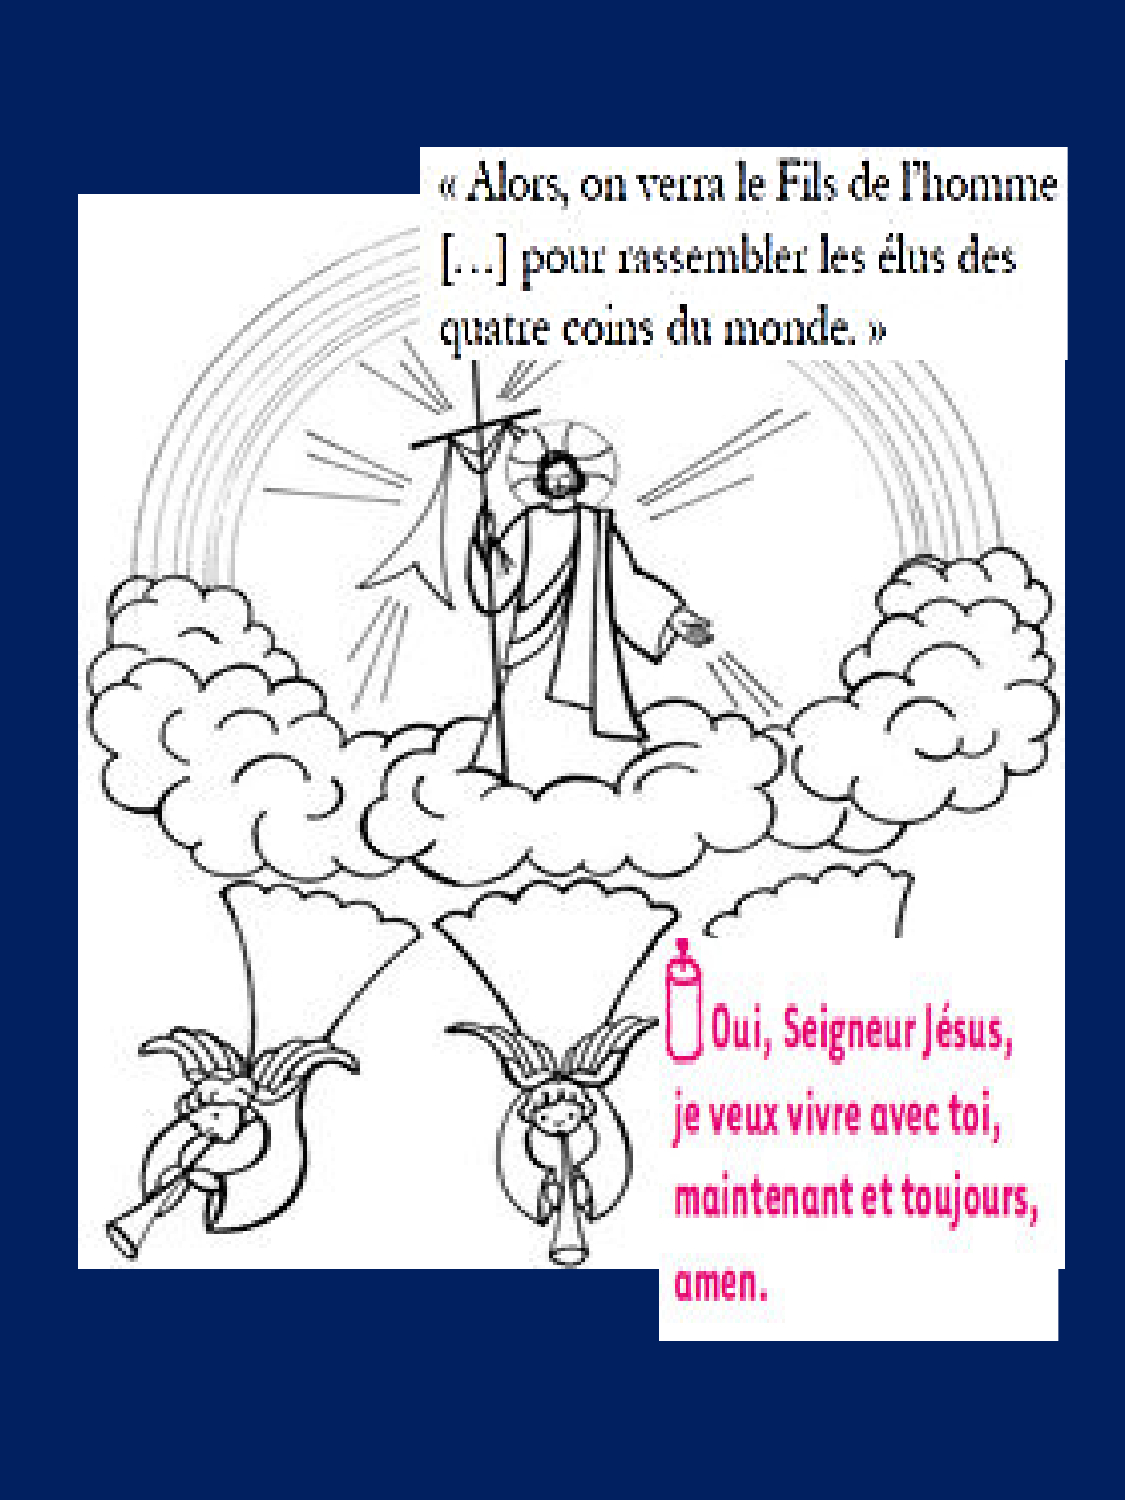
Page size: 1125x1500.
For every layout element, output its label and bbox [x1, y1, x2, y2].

picture [78, 147, 1068, 1341]
